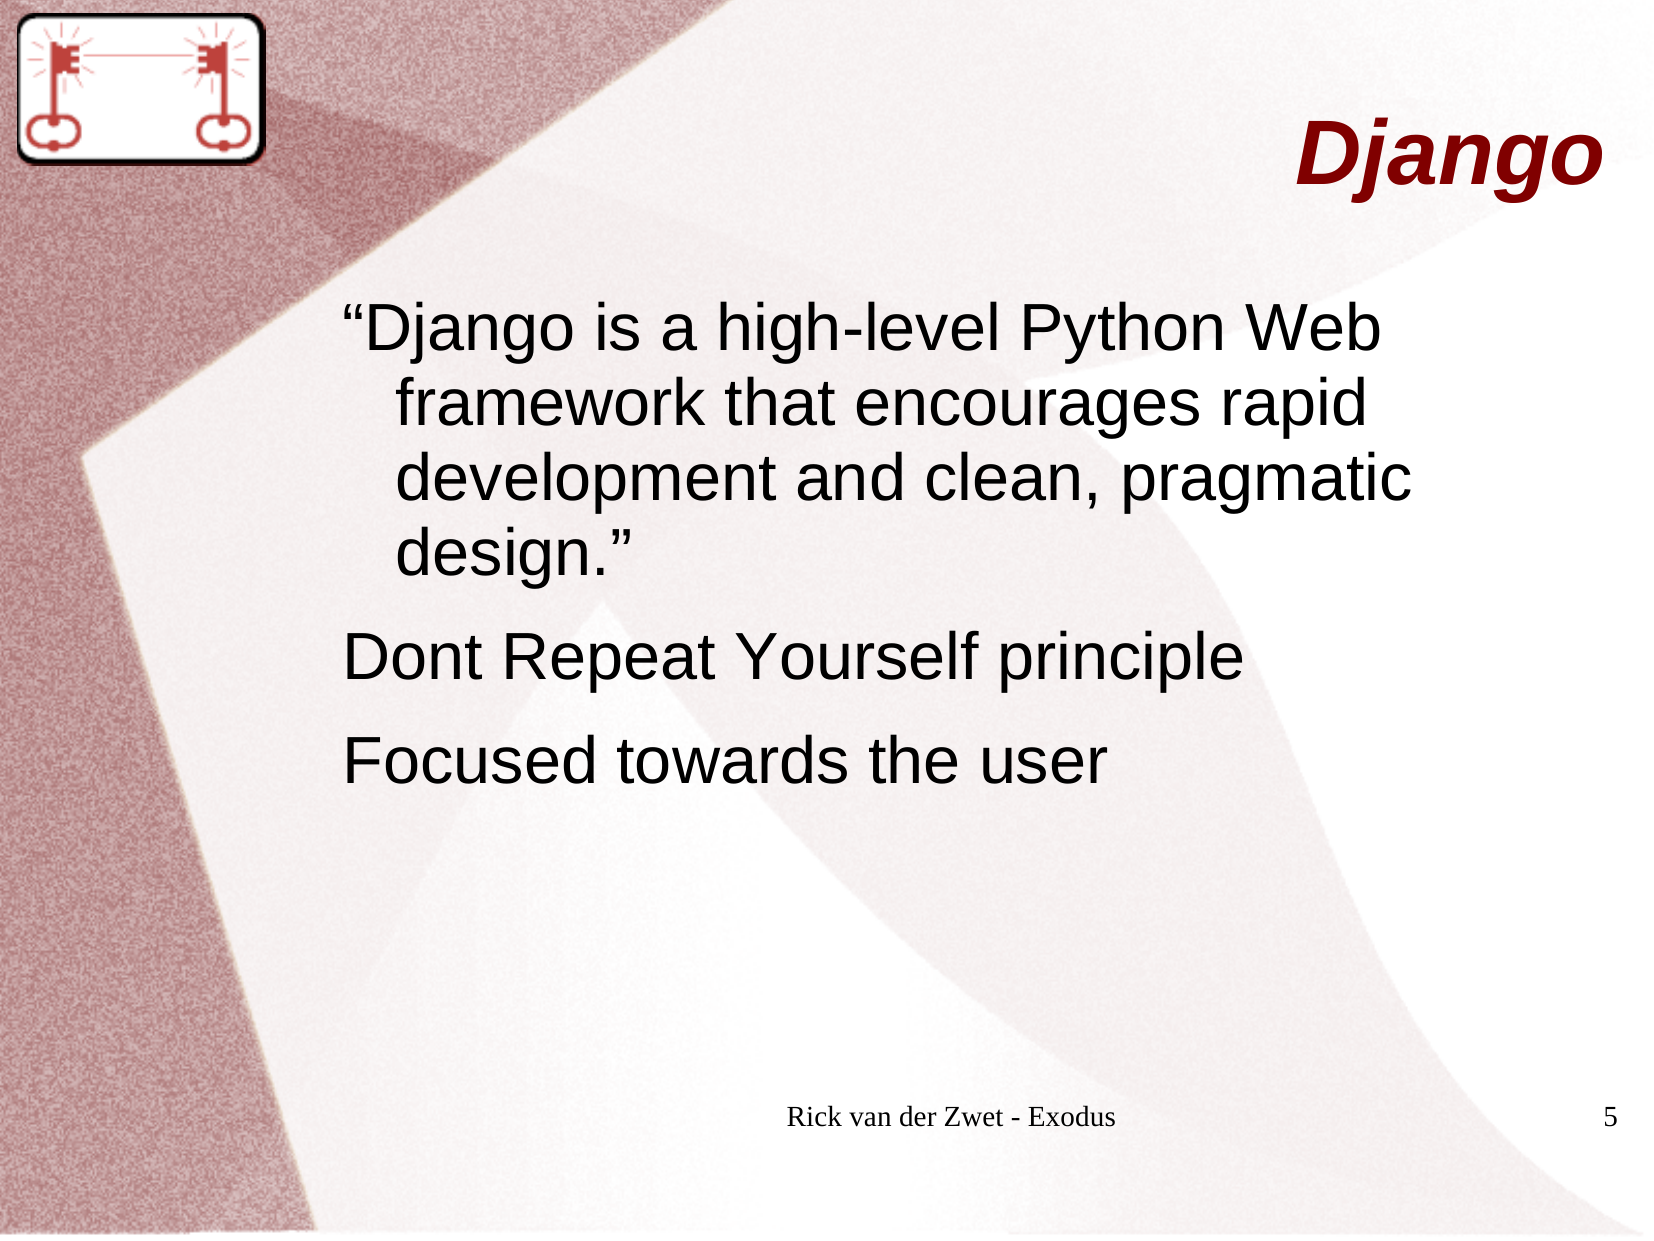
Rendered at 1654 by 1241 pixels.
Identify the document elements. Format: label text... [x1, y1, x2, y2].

title Django [596, 56, 1607, 250]
list “Django is a high-level Python Web framework that encourages rapid development and clean, pragmatic design.” Dont Repeat Yourself principle Focused towards the user [324, 290, 1601, 901]
picture [0, 0, 1654, 1241]
